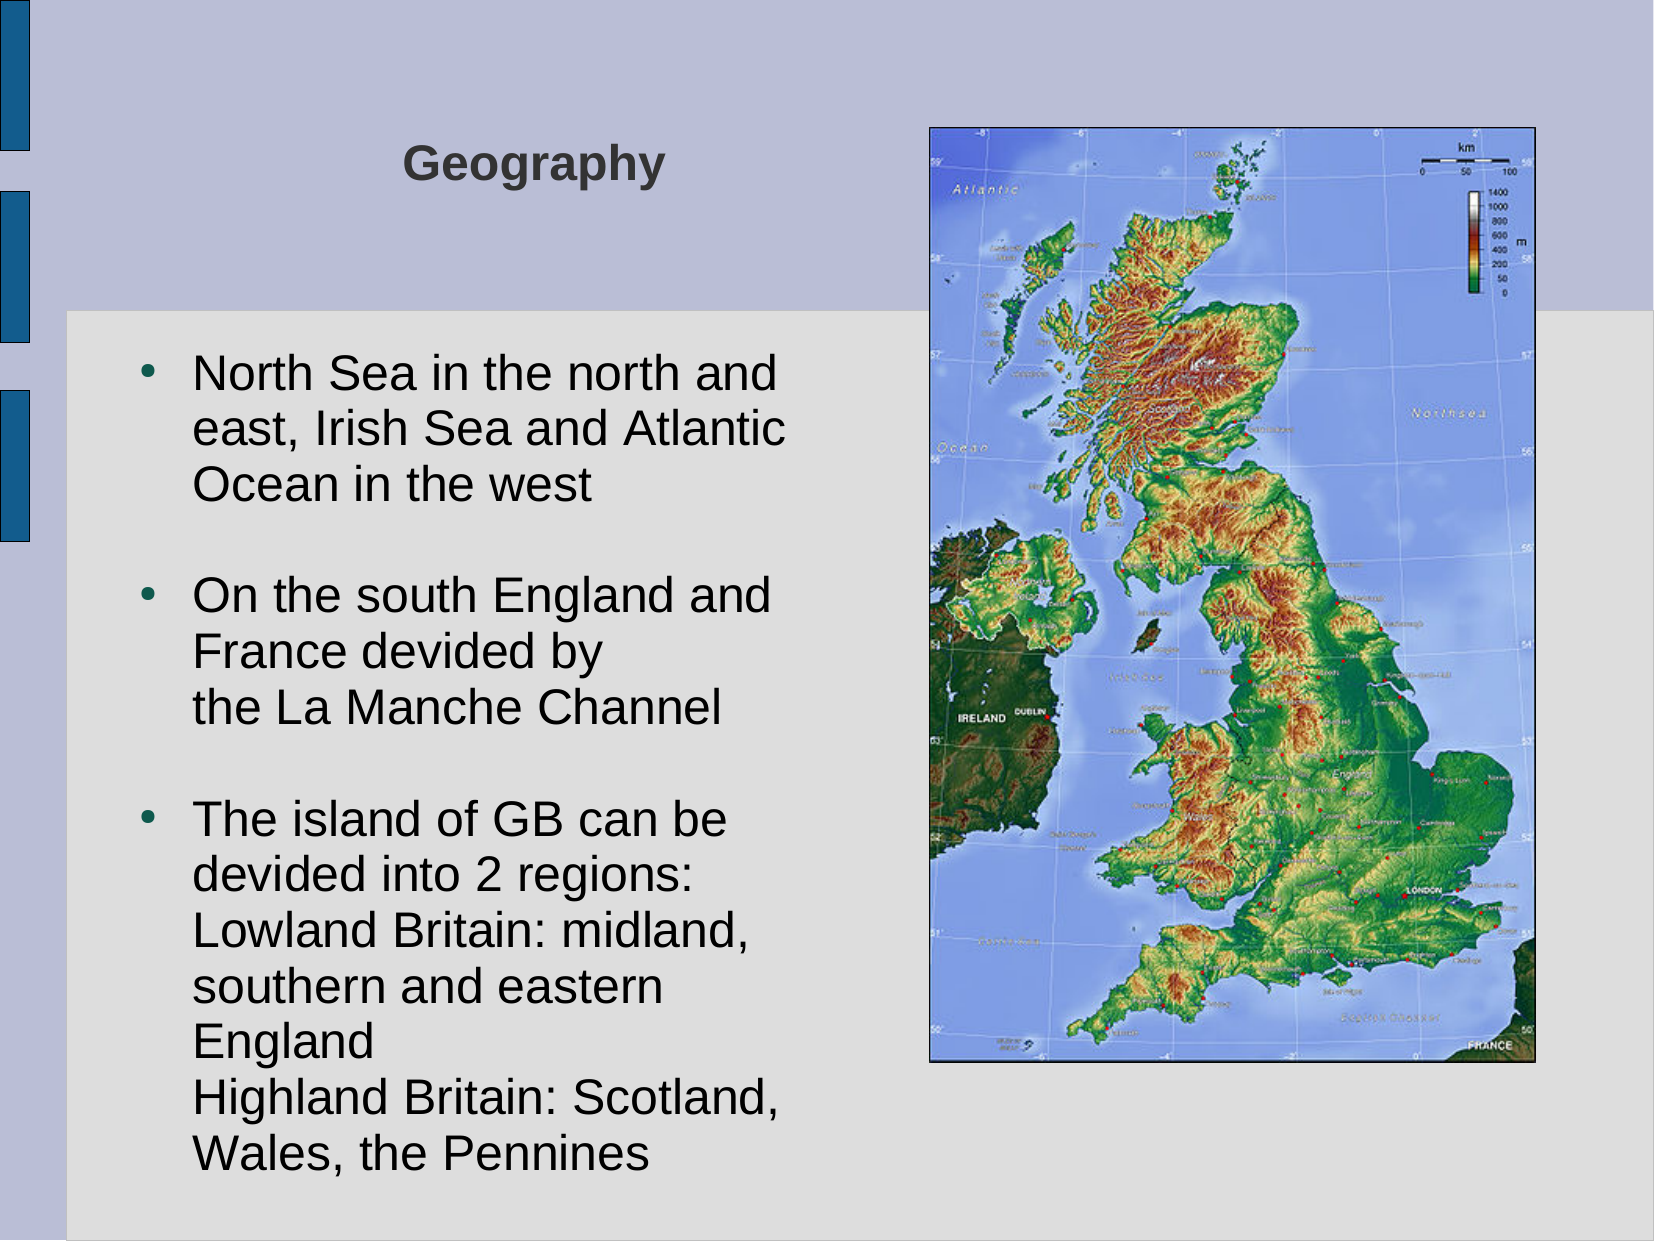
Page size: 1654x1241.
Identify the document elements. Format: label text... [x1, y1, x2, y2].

list North Sea in the north and east, Irish Sea and Atlantic Ocean in the west On the south England and France devided by the La Manche Channel The island of GB can be devided into 2 regions: Lowland Britain: midland, southern and eastern England Highland Britain: Scotland, Wales, the Pennines [121, 344, 811, 1241]
title Geography [0, 59, 1241, 267]
picture [929, 127, 1536, 1063]
